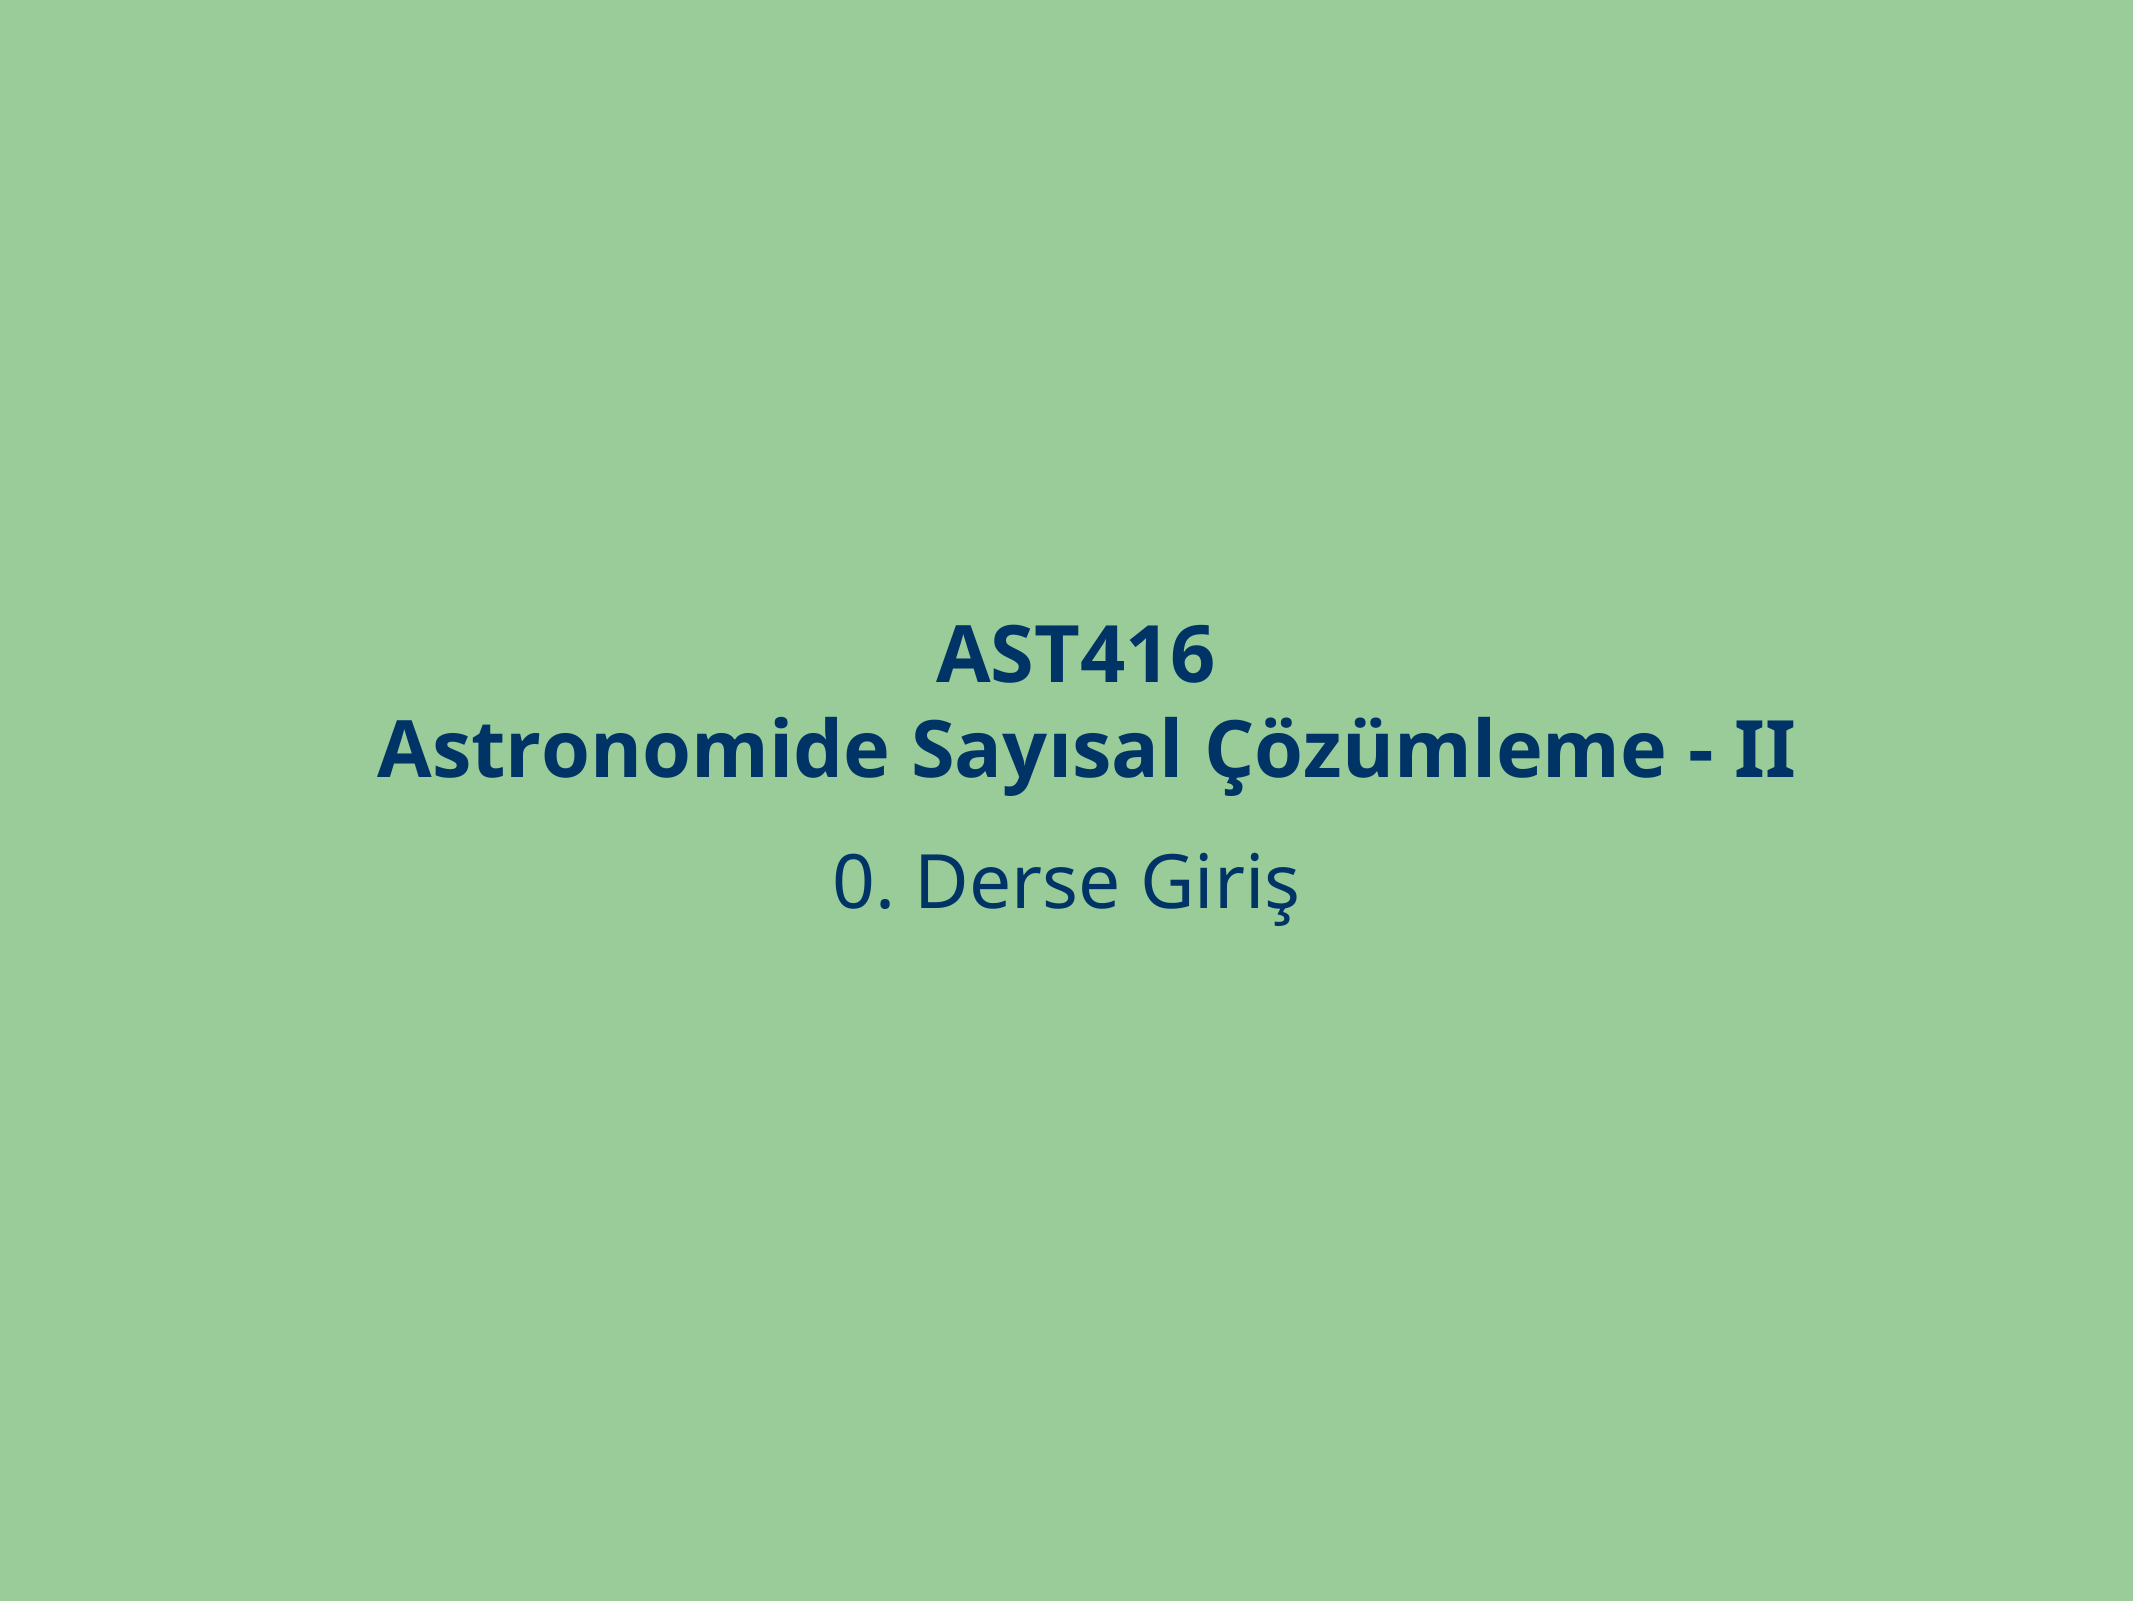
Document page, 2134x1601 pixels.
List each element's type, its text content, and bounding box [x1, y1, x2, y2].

title AST416 Astronomide Sayısal Çözümleme - II [208, 215, 1965, 803]
list 0. Derse Giriş [208, 825, 1925, 1011]
